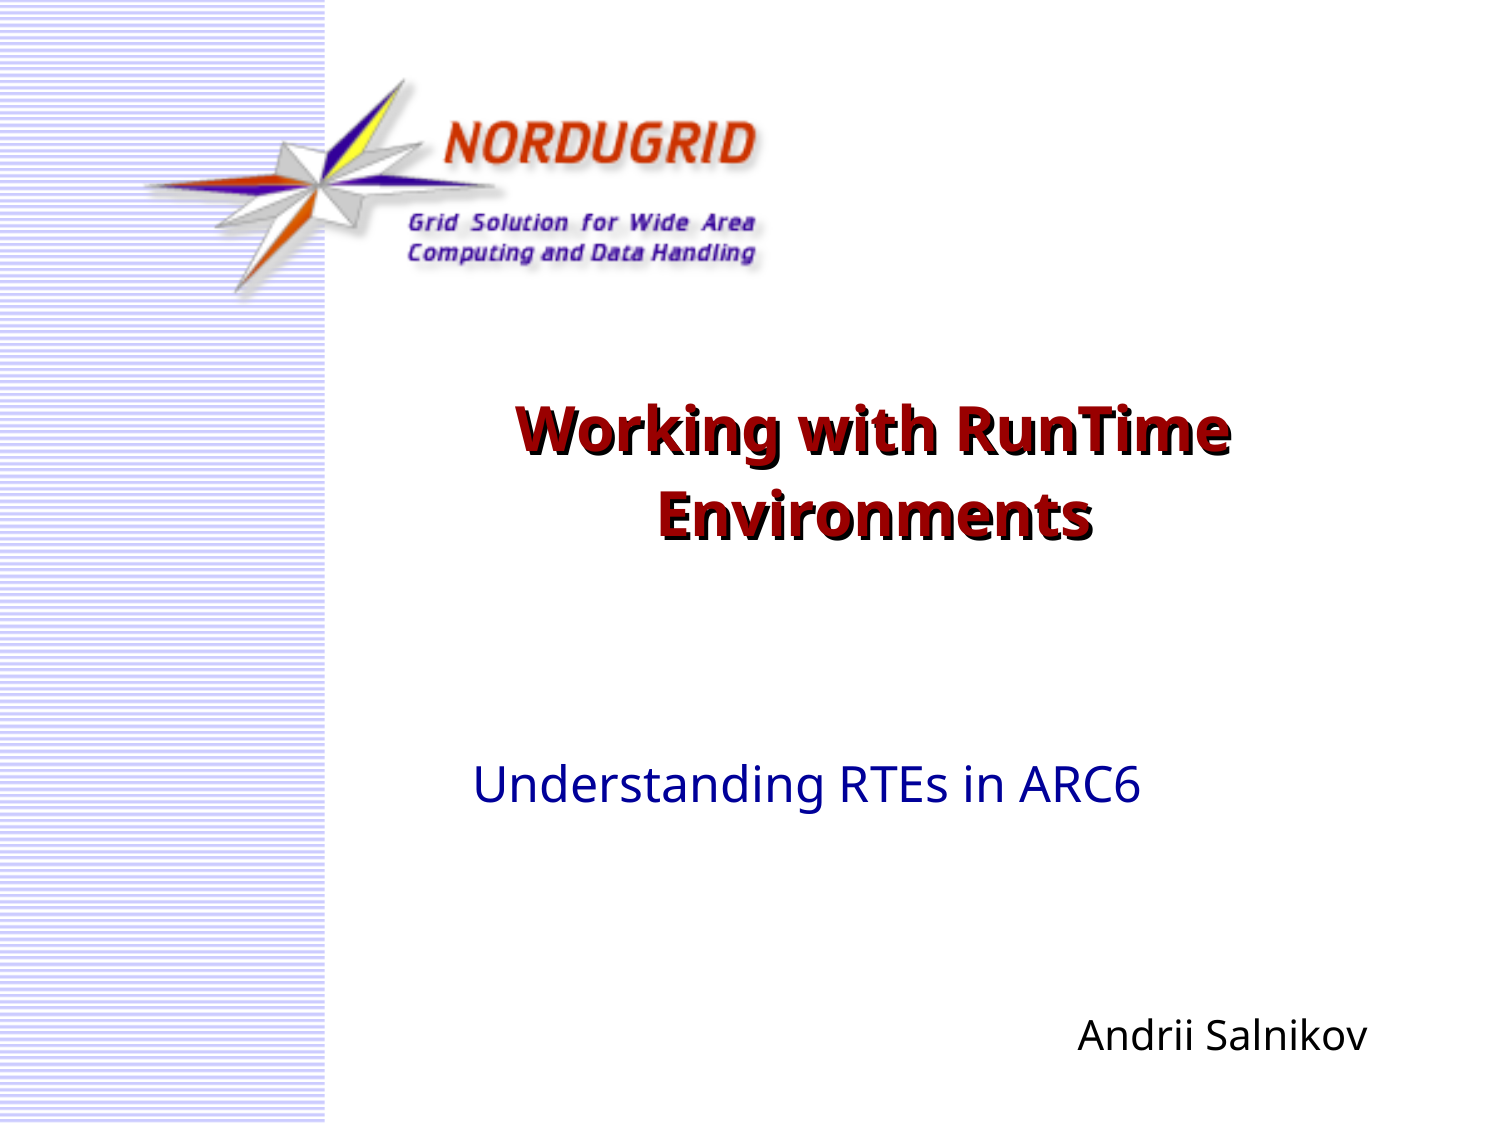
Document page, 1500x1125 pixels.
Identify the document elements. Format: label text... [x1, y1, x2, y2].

text_box Andrii Salnikov [1062, 998, 1404, 1062]
subtitle Understanding RTEs in ARC6 [472, 649, 1300, 918]
picture [0, 0, 774, 1125]
title Working with RunTime Environments [360, 349, 1388, 591]
